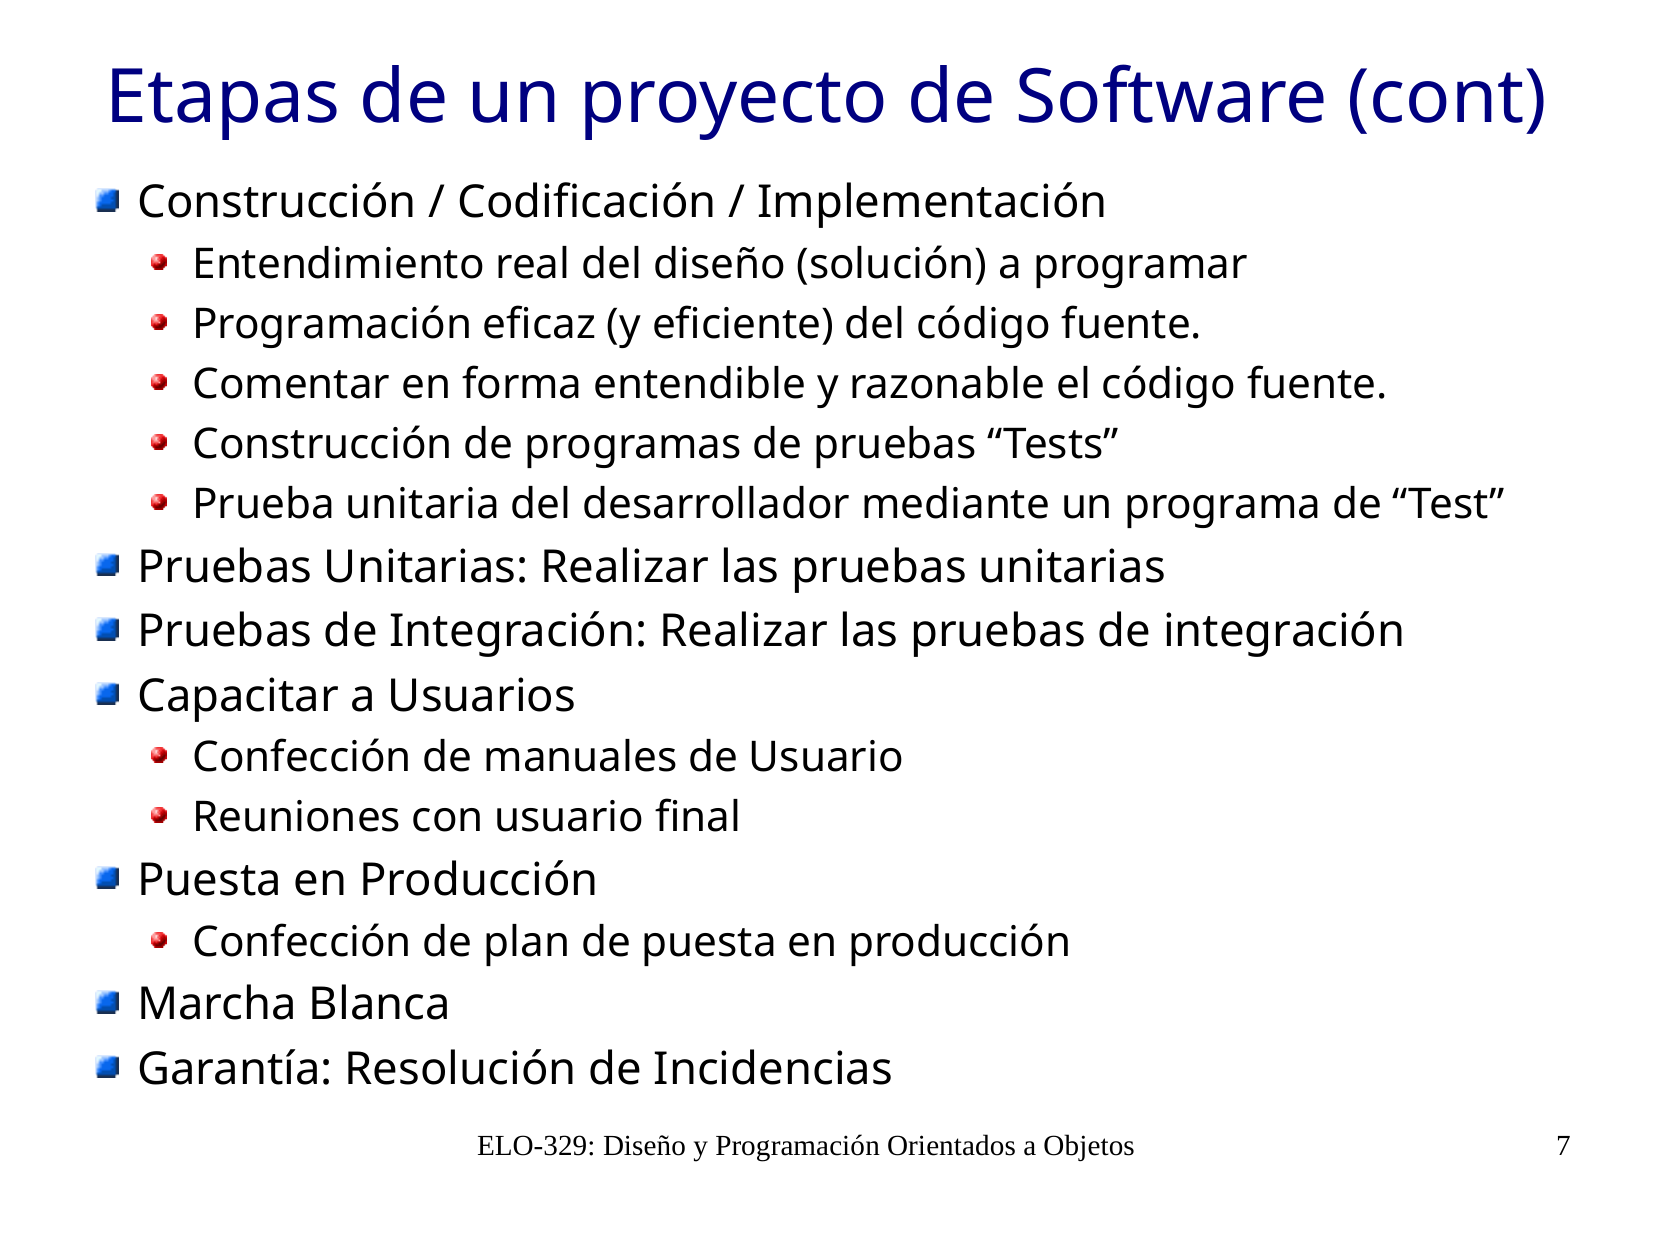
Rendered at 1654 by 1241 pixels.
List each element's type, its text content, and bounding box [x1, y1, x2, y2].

title Etapas de un proyecto de Software (cont)‏ [82, 45, 1571, 143]
list Construcción / Codificación / Implementación Entendimiento real del diseño (solución) a programar Programación eficaz (y eficiente) del código fuente. Comentar en forma entendible y razonable el código fuente. Construcción de programas de pruebas “Tests” Prueba unitaria del desarrollador mediante un programa de “Test” Pruebas Unitarias: Realizar las pruebas unitarias Pruebas de Integración: Realizar las pruebas de integración Capacitar a Usuarios Confección de manuales de Usuario Reuniones con usuario final Puesta en Producción Confección de plan de puesta en producción Marcha Blanca Garantía: Resolución de Incidencias [81, 169, 1571, 1107]
